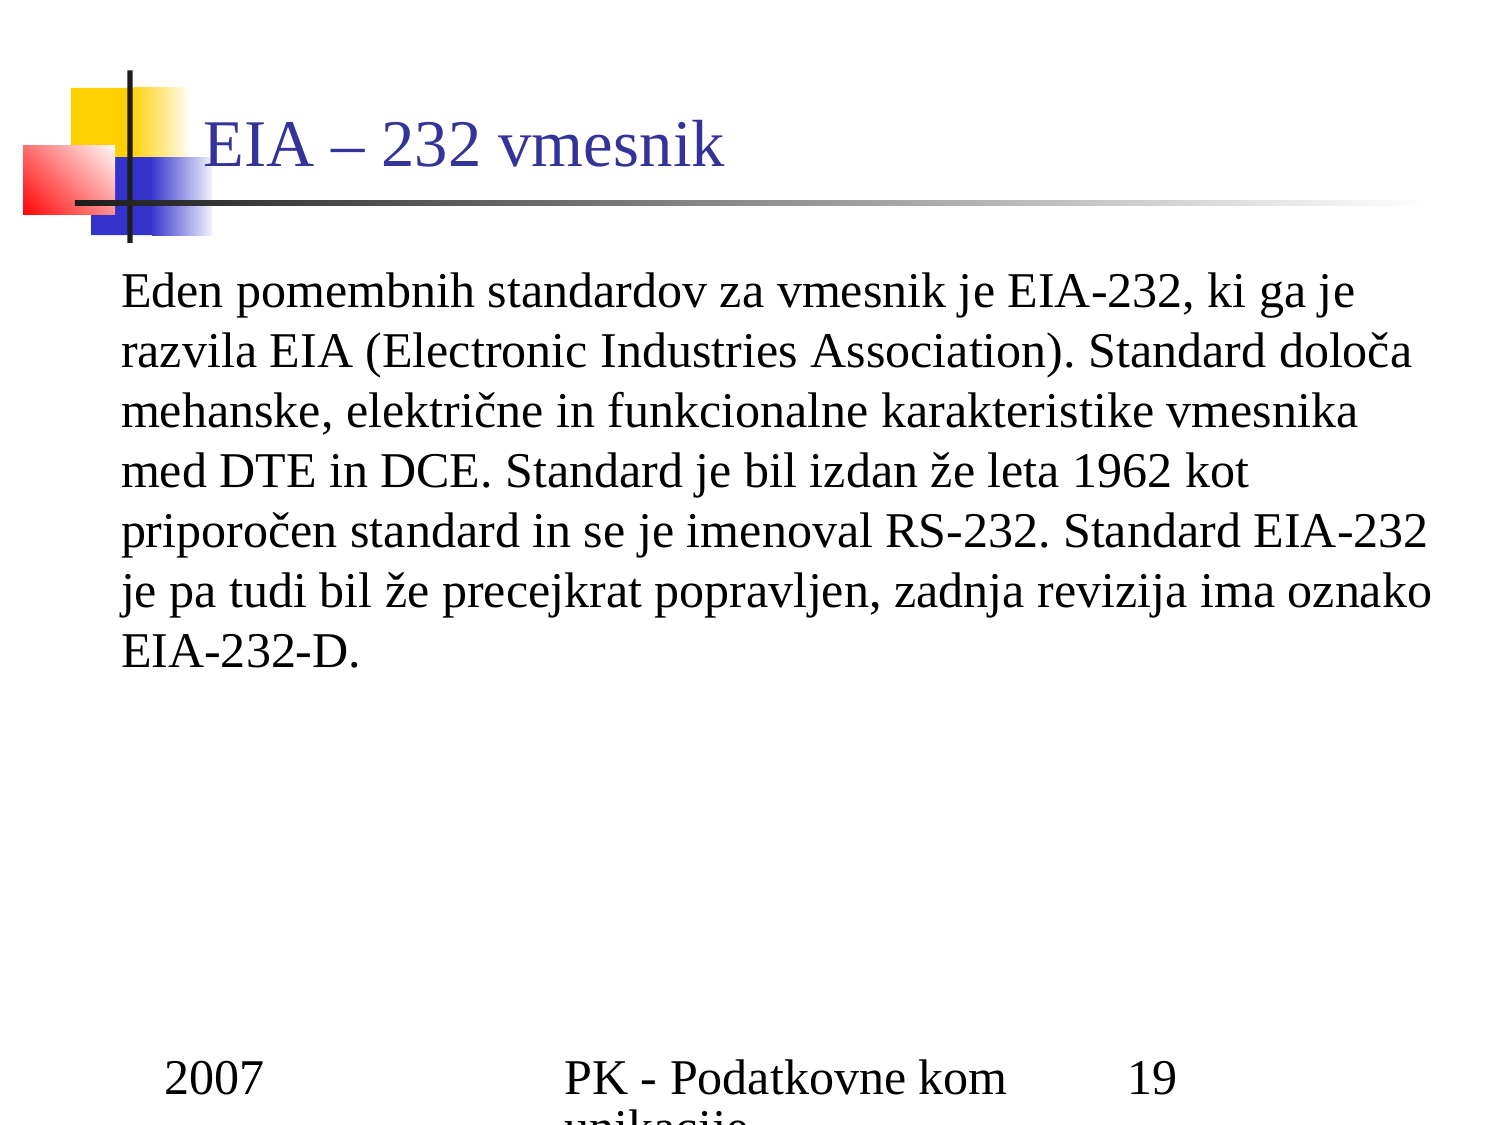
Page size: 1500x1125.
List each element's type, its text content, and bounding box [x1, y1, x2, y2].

list Eden pomembnih standardov za vmesnik je EIA-232, ki ga je razvila EIA (Electronic Industries Association). Standard določa mehanske, električne in funkcionalne karakteristike vmesnika med DTE in DCE. Standard je bil izdan že leta 1962 kot priporočen standard in se je imenoval RS-232. Standard EIA-232 je pa tudi bil že precejkrat popravljen, zadnja revizija ima oznako EIA-232-D. [50, 249, 1469, 1007]
title EIA – 232 vmesnik [188, 92, 1468, 188]
